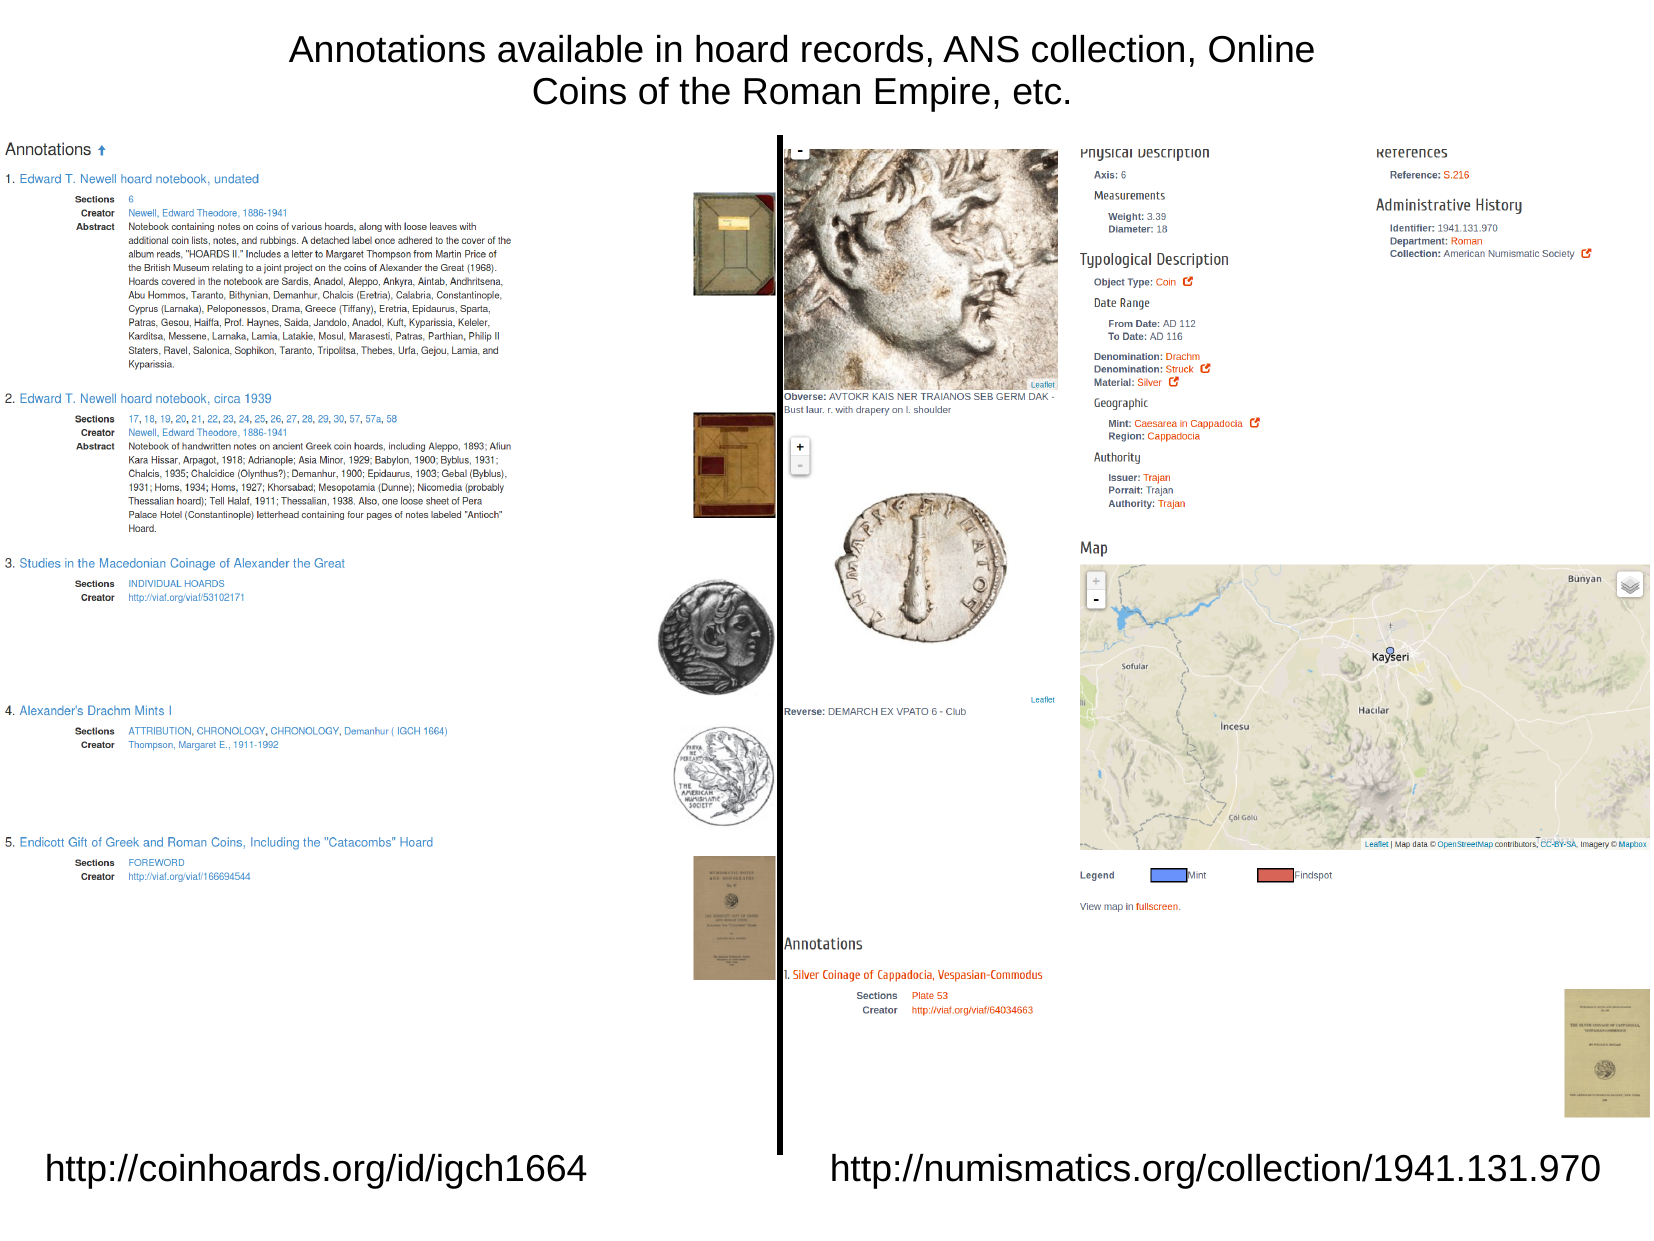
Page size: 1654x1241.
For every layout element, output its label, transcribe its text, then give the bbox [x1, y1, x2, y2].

text_box http://numismatics.org/collection/1941.131.970 [815, 1140, 1621, 1197]
text_box Annotations available in hoard records, ANS collection, Online Coins of the Roman Empire, etc. [270, 21, 1336, 121]
picture [783, 149, 1654, 1121]
picture [0, 134, 781, 986]
text_box http://coinhoards.org/id/igch1664 [30, 1140, 661, 1197]
